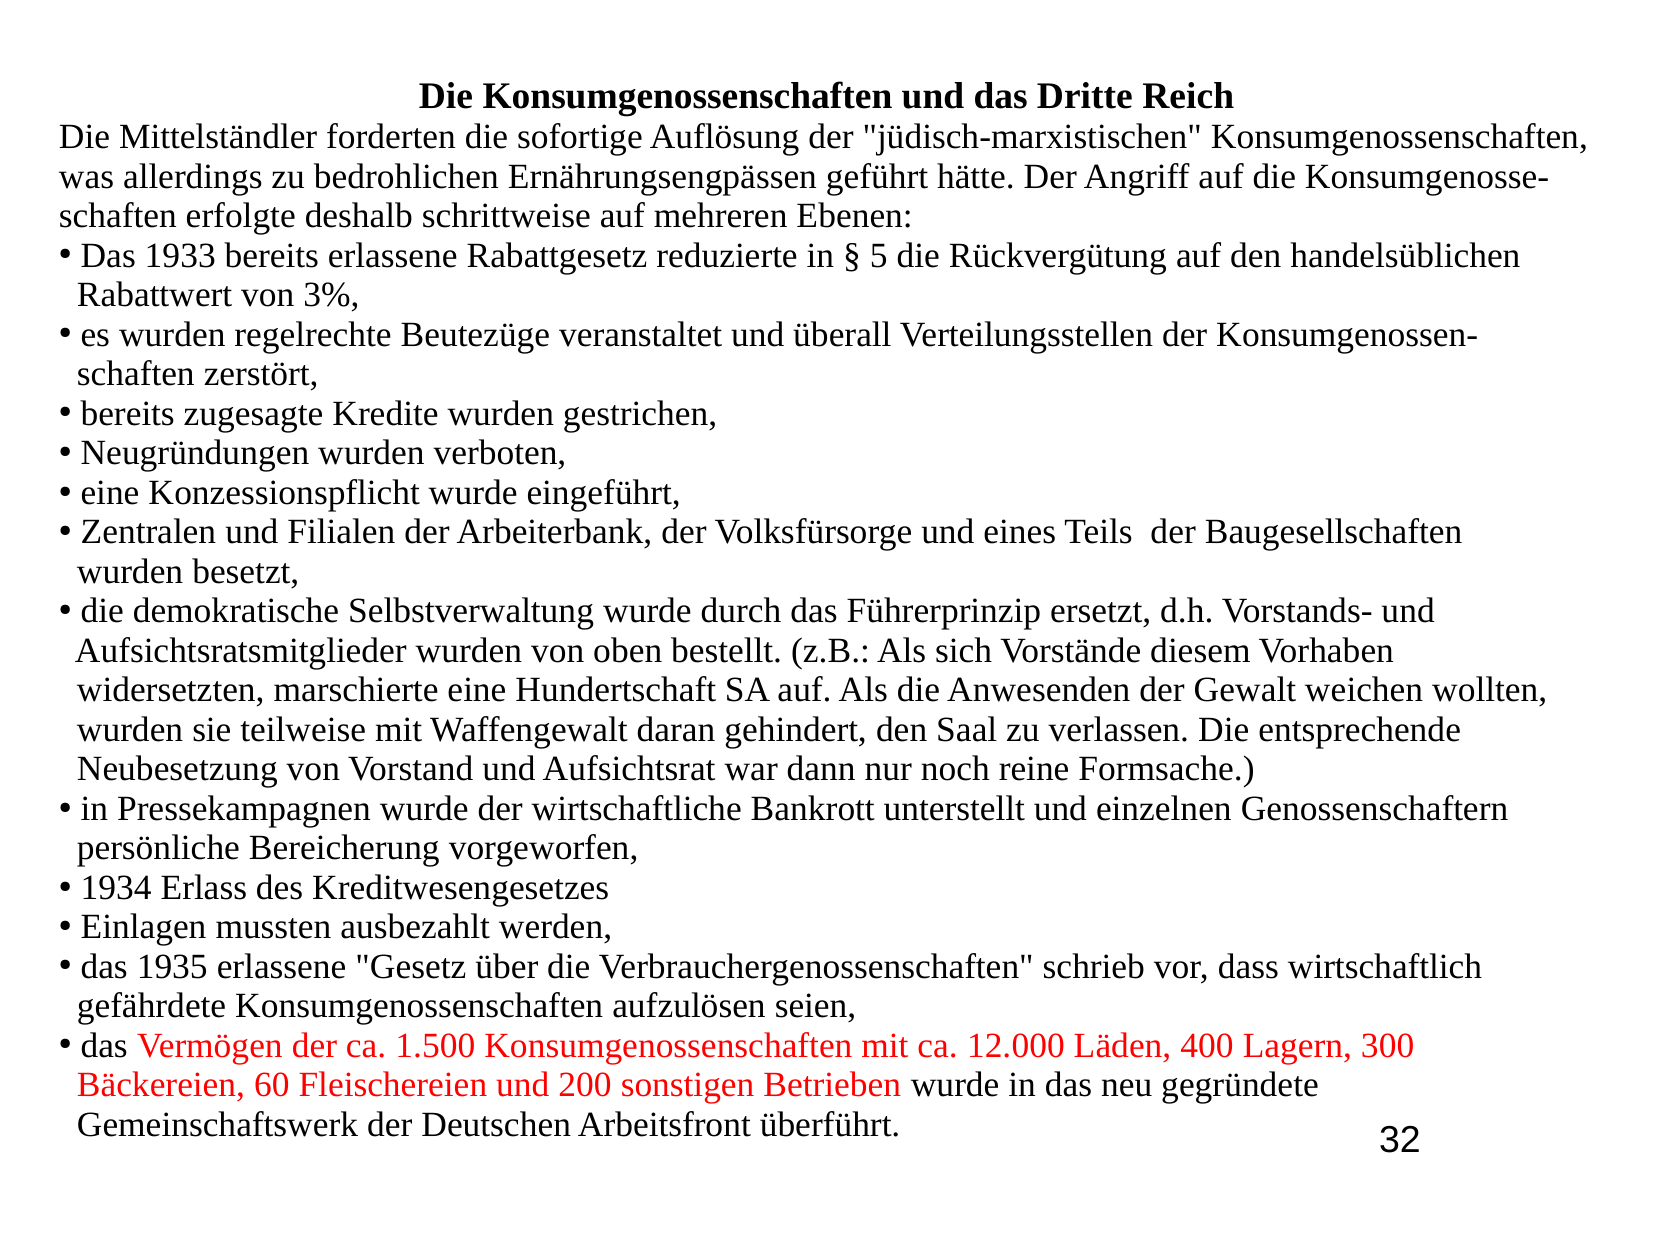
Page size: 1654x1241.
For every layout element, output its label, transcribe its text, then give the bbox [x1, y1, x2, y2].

text_box <Nummer> [1364, 1111, 1582, 1182]
text_box Die Konsumgenossenschaften und das Dritte Reich Die Mittelständler forderten die sofortige Auflösung der "jüdisch-marxistischen" Konsumgenossenschaften, was allerdings zu bedrohlichen Ernährungsengpässen geführt hätte. Der Angriff auf die Konsumgenosse- schaften erfolgte deshalb schrittweise auf mehreren Ebenen: Das 1933 bereits erlassene Rabattgesetz reduzierte in § 5 die Rückvergütung auf den handelsüblichen Rabattwert von 3%, es wurden regelrechte Beutezüge veranstaltet und überall Verteilungsstellen der Konsumgenossen- schaften zerstört, bereits zugesagte Kredite wurden gestrichen, Neugründungen wurden verboten, eine Konzessionspflicht wurde eingeführt, Zentralen und Filialen der Arbeiterbank, der Volksfürsorge und eines Teils der Baugesellschaften wurden besetzt, die demokratische Selbstverwaltung wurde durch das Führerprinzip ersetzt, d.h. Vorstands- und Aufsichtsratsmitglieder wurden von oben bestellt. (z.B.: Als sich Vorstände diesem Vorhaben widersetzten, marschierte eine Hundertschaft SA auf. Als die Anwesenden der Gewalt weichen wollten, wurden sie teilweise mit Waffengewalt daran gehindert, den Saal zu verlassen. Die entsprechende Neubesetzung von Vorstand und Aufsichtsrat war dann nur noch reine Formsache.) in Pressekampagnen wurde der wirtschaftliche Bankrott unterstellt und einzelnen Genossenschaftern persönliche Bereicherung vorgeworfen, 1934 Erlass des Kreditwesengesetzes Einlagen mussten ausbezahlt werden, das 1935 erlassene "Gesetz über die Verbrauchergenossenschaften" schrieb vor, dass wirtschaftlich gefährdete Konsumgenossenschaften aufzulösen seien, das Vermögen der ca. 1.500 Konsumgenossenschaften mit ca. 12.000 Läden, 400 Lagern, 300 Bäckereien, 60 Fleischereien und 200 sonstigen Betrieben wurde in das neu gegründete Gemeinschaftswerk der Deutschen Arbeitsfront überführt. [44, 67, 1610, 1152]
